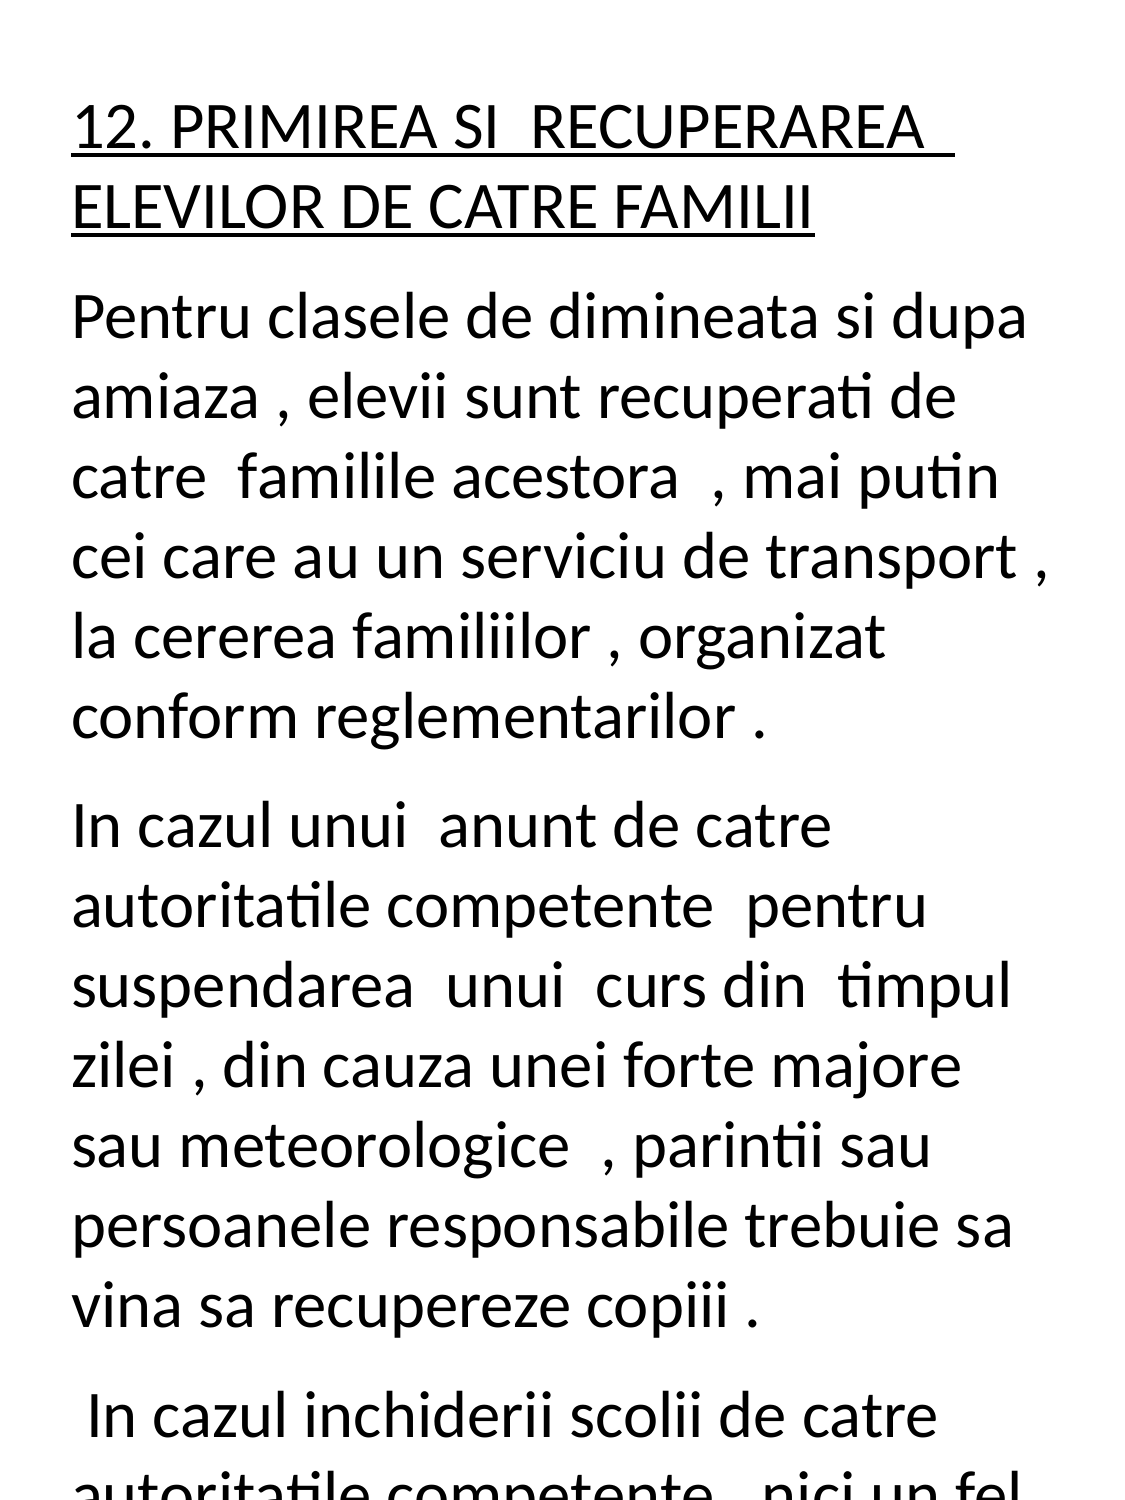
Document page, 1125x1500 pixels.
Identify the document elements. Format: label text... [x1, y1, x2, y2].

list 12. PRIMIREA SI RECUPERAREA ELEVILOR DE CATRE FAMILII Pentru clasele de dimineata si dupa amiaza , elevii sunt recuperati de catre familile acestora , mai putin cei care au un serviciu de transport , la cererea familiilor , organizat conform reglementarilor . In cazul unui anunt de catre autoritatile competente pentru suspendarea unui curs din timpul zilei , din cauza unei forte majore sau meteorologice , parintii sau persoanele responsabile trebuie sa vina sa recupereze copiii . In cazul inchiderii scolii de catre autoritatile competente , nici un fel de primire nu este asigurata . In clasele de gradinita , copiii sunt adusi la timp de catre parinti sau persoanele care ii insotesc la invatatori sau la ATSEM . Ei sunt recuperati la timp , la jumatatea zilei de catre parinti sau persoanele responasabile numite de catre parinti in scris si prezentati la invatator . Din momentul in care copiii sunt recuperati de catre parinti ei sunt considerati si plasati sub responsabilitatea acestora . La iesirea din APC , elevii din clasele primare sunt codusi la poarta pe cand cei de la gradinita sunt recuperati din clase , de catre parinti . Excluderea temporara a unui copil , pentru o perioada ce nu depaseste o saptamana , poate fi pronuntata de catre director , cu un aviz scolar , in cazul unei neglijente repetate sau a unei rea vointe de catre parinti pentru a recupera copilul la sfarsitul fiecarui curs , la orele fixate de catre regulamentul interior . 13 . PARINTII DE ELEVI In cazul necesitatii pentru incadrarea elevilor in exteriorul scolii in timpul anului scolar , directorul poate accepta sau solicita participarea parintilor cu titlu voluntar . Daca incadrarea nu este suficienta , iesirile in exteriorul scolii vor fi anulate ( piscina sau gimnaziu ) . 14 PERSONAL COMUNAL Personalul specializat , conform statutului sau , colaboreaza la supravegherea si insotirea la cursul activitatilor exterioare , elevii din clasele de gradinita sau un grup de elevi desemnati de catre director . [56, 75, 1069, 1438]
